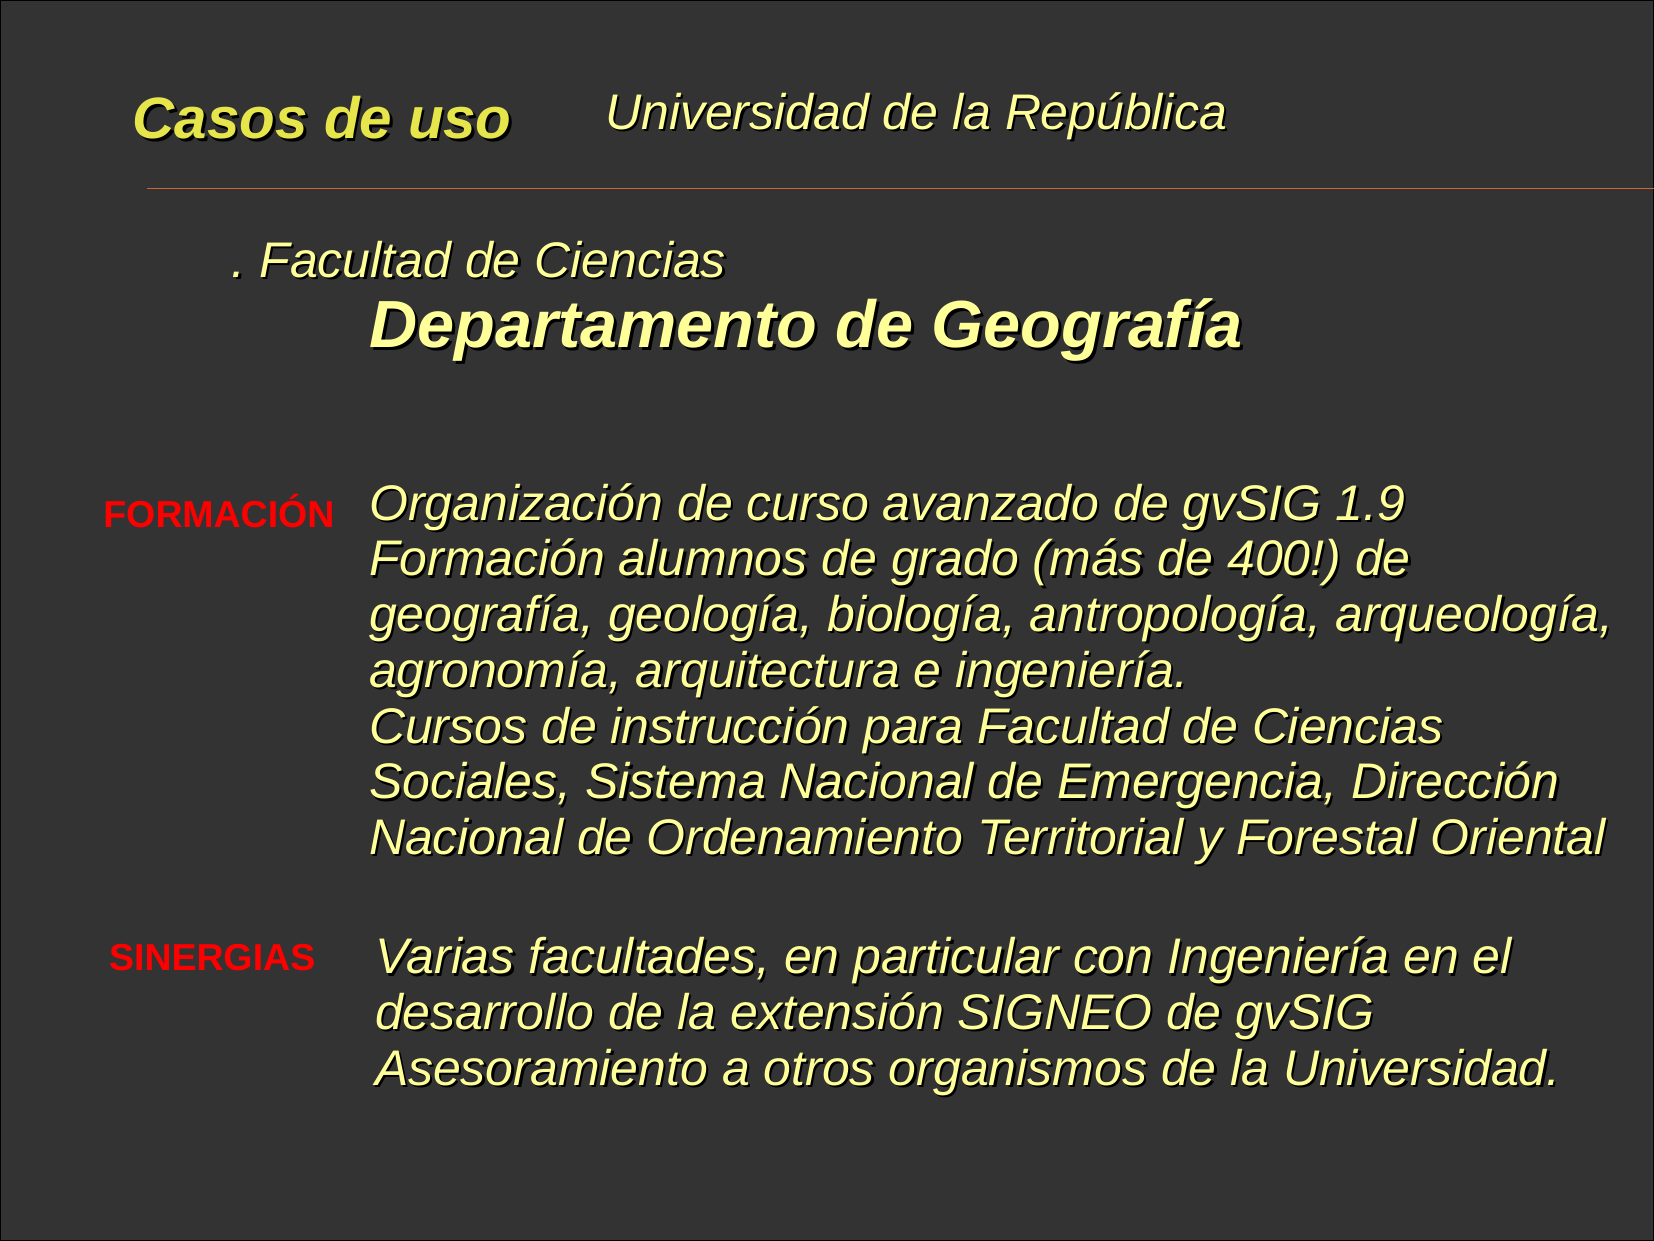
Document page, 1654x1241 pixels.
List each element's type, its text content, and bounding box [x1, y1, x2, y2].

text_box Varias facultades, en particular con Ingeniería en el desarrollo de la extensión SIGNEO de gvSIG Asesoramiento a otros organismos de la Universidad. [360, 921, 1654, 1104]
text_box Casos de uso [118, 78, 1536, 169]
text_box [0, 0, 1654, 1241]
text_box . Facultad de Ciencias Departamento de Geografía [206, 224, 1595, 370]
text_box SINERGIAS [94, 929, 360, 987]
text_box Universidad de la República [590, 77, 1300, 148]
text_box FORMACIÓN [88, 486, 354, 544]
text_box Organización de curso avanzado de gvSIG 1.9 Formación alumnos de grado (más de 400!) de geografía, geología, biología, antropología, arqueología, agronomía, arquitectura e ingeniería. Cursos de instrucción para Facultad de Ciencias Sociales, Sistema Nacional de Emergencia, Dirección Nacional de Ordenamiento Territorial y Forestal Oriental [354, 467, 1654, 873]
